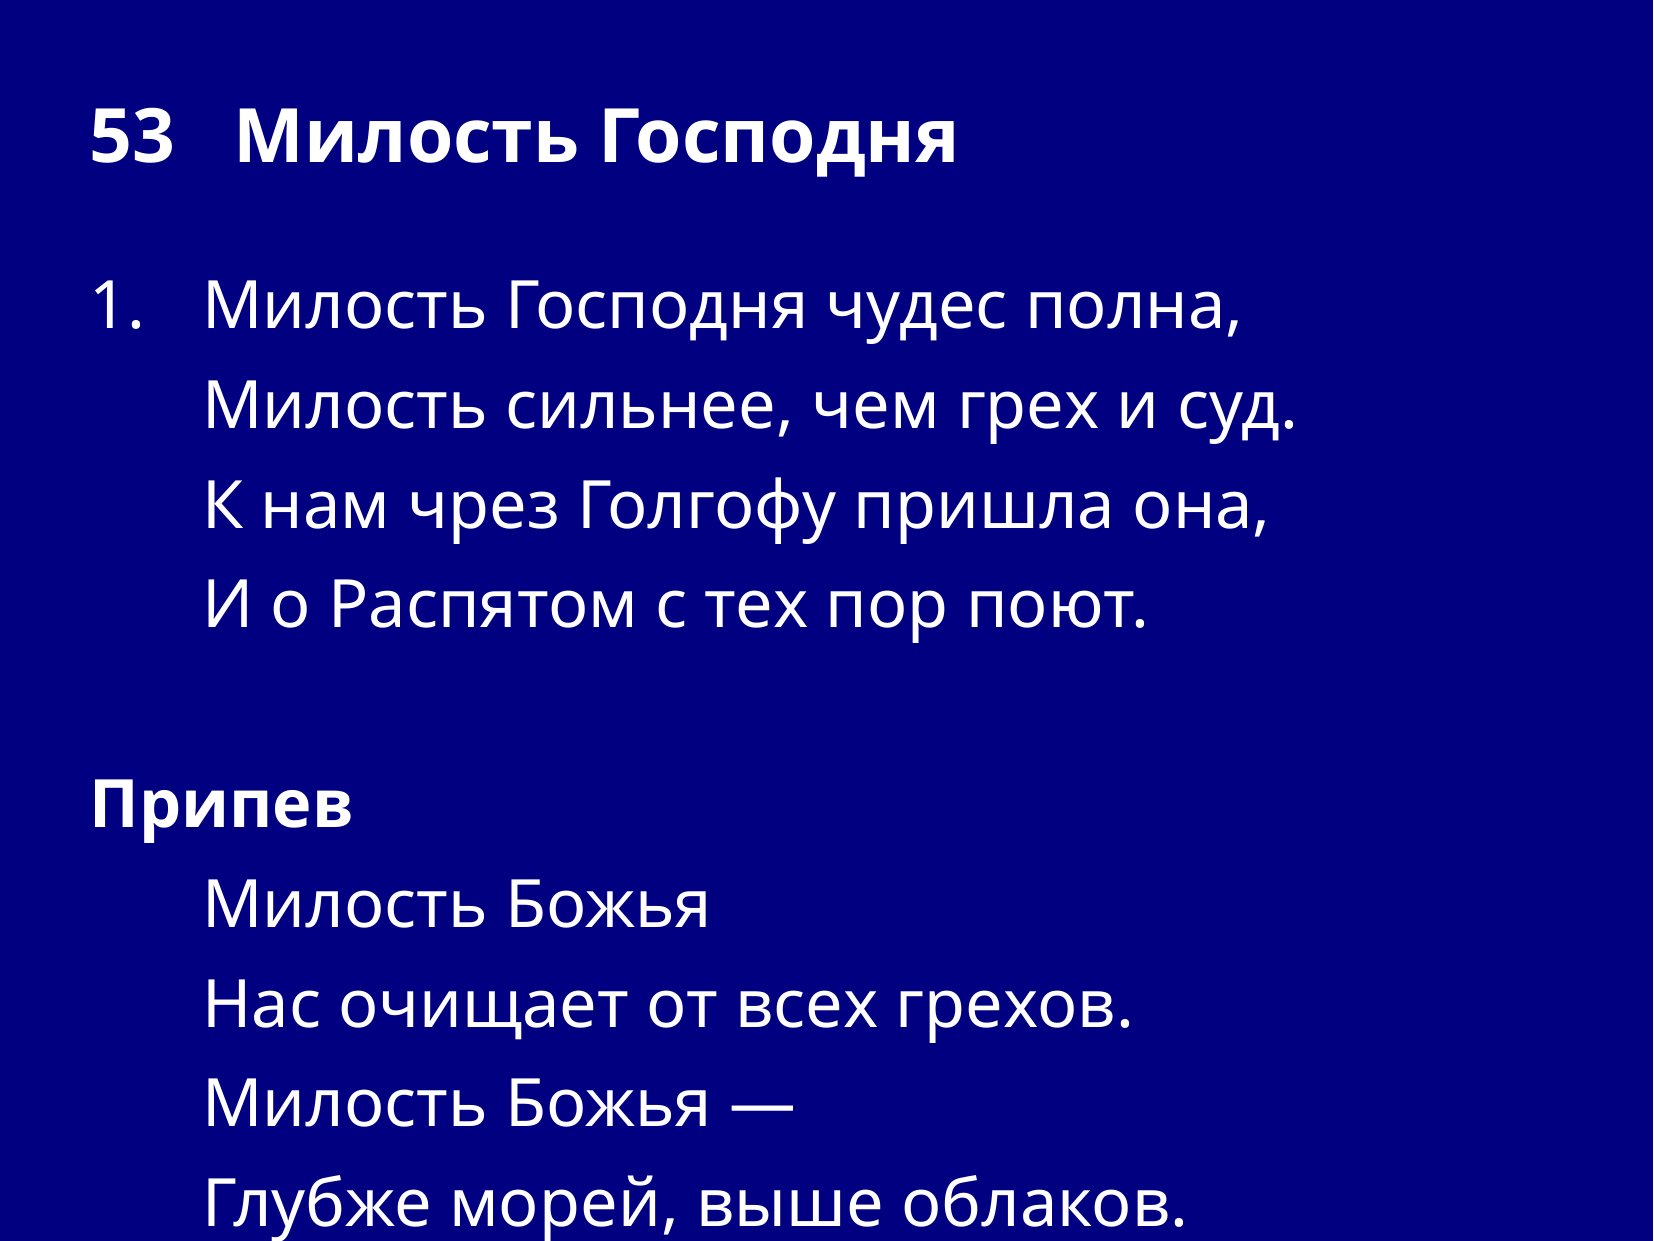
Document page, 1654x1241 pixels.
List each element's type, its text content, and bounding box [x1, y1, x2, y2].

text_box 53 Милость Господня [75, 75, 1576, 188]
text_box 1. Милость Господня чудес полна, Милость сильнее, чем грех и суд. К нам чрез Голгофу пришла она, И о Распятом с тех пор поют. Припев Милость Божья Нас очищает от всех грехов. Милость Божья — Глубже морей, выше облаков. [75, 188, 1576, 1163]
